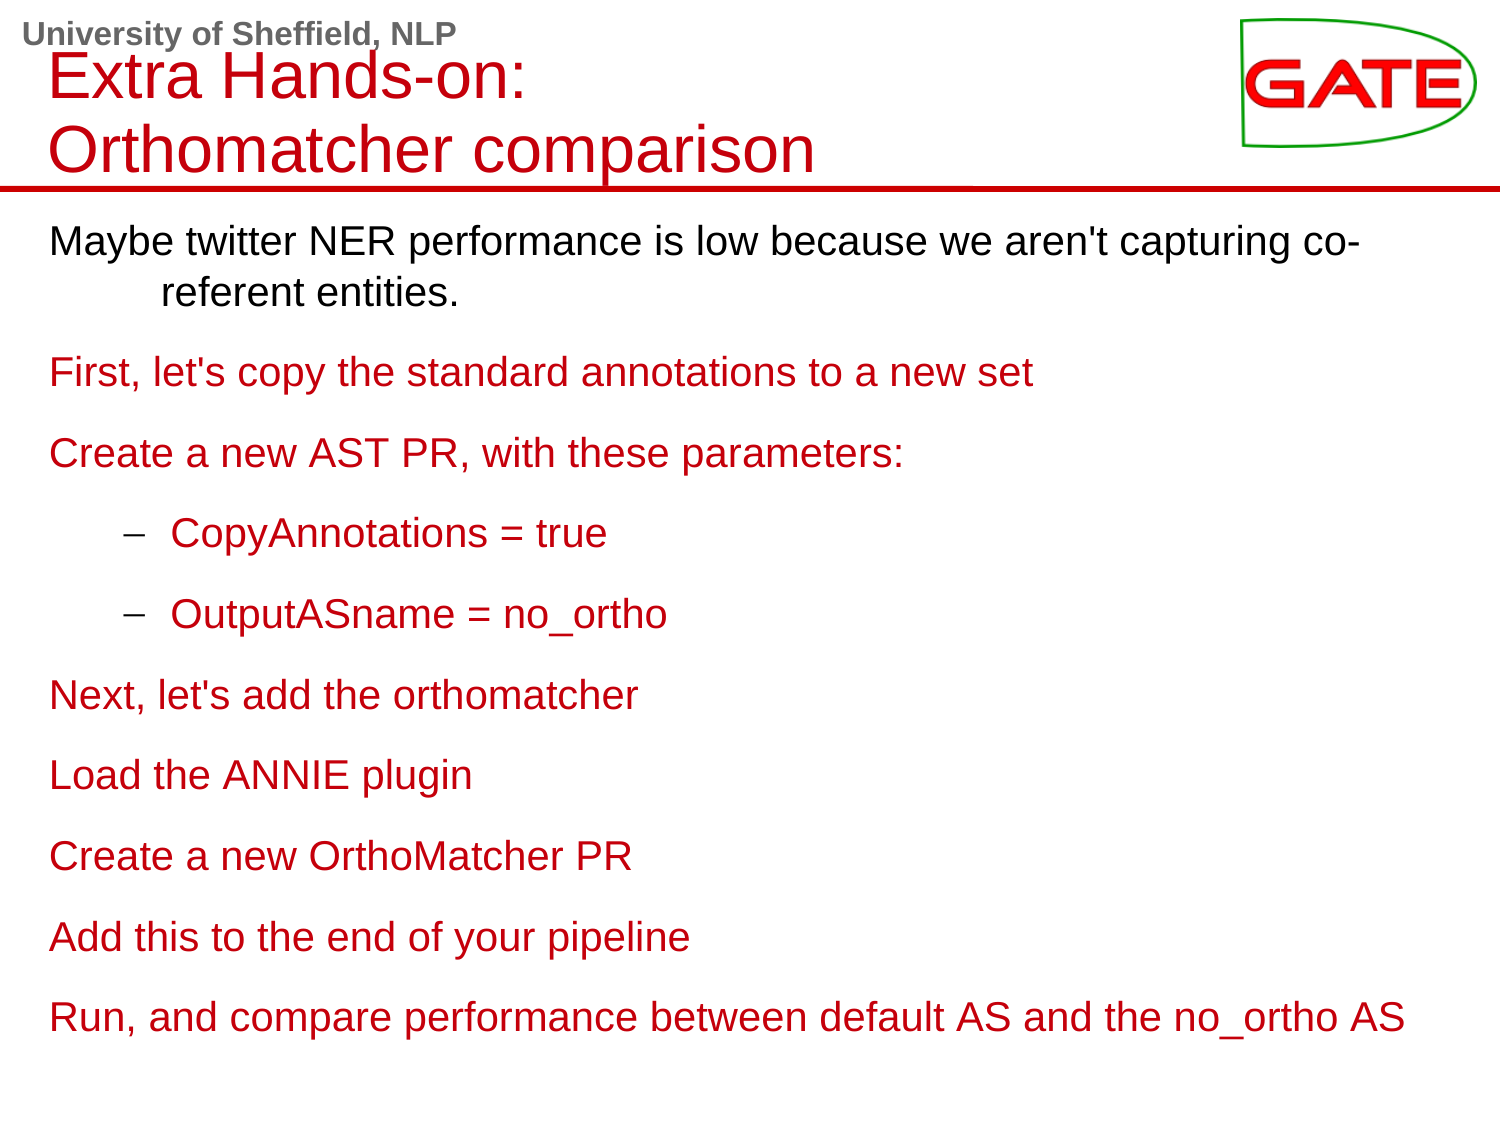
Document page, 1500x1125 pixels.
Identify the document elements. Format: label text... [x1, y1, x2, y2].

text_box Extra Hands-on: Orthomatcher comparison [47, 52, 1267, 174]
picture [1240, 18, 1477, 148]
text_box Maybe twitter NER performance is low because we aren't capturing co-referent entities. First, let's copy the standard annotations to a new set Create a new AST PR, with these parameters: CopyAnnotations = true OutputASname = no_ortho Next, let's add the orthomatcher Load the ANNIE plugin Create a new OrthoMatcher PR Add this to the end of your pipeline Run, and compare performance between default AS and the no_ortho AS [47, 212, 1500, 1064]
